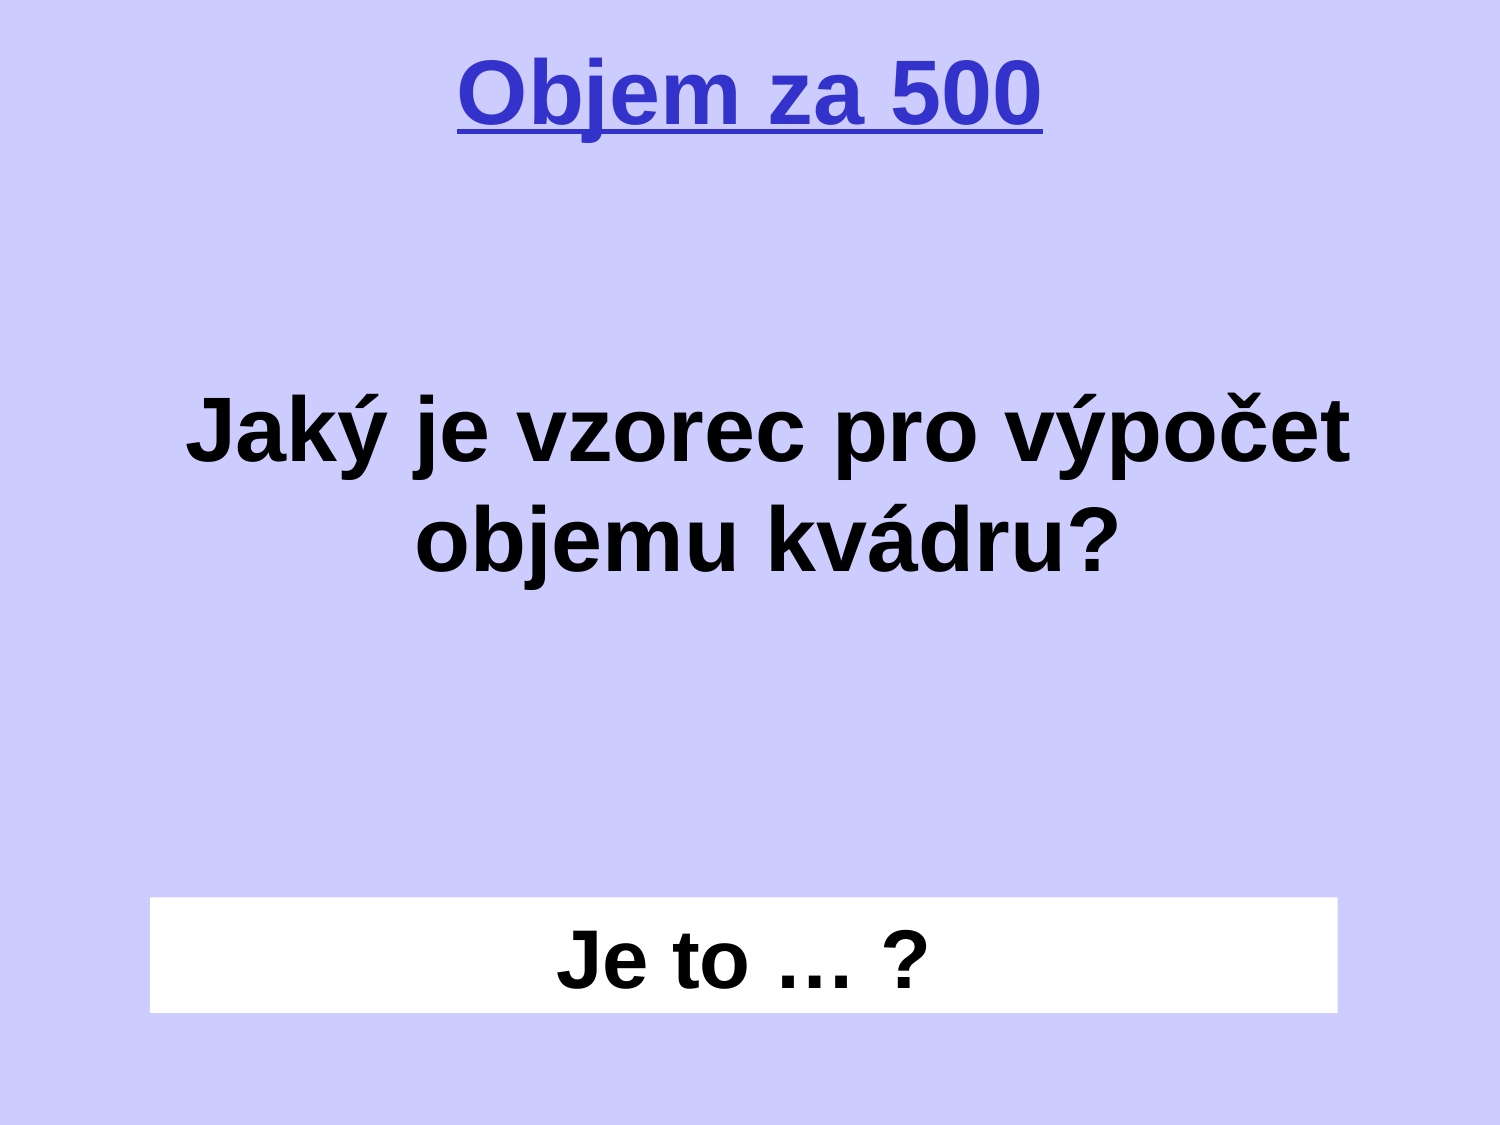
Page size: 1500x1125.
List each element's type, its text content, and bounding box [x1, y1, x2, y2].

text_box Jaký je vzorec pro výpočet objemu kvádru? [112, 361, 1426, 598]
text_box Objem za 500 [0, 24, 1500, 151]
text_box Je to … ? [150, 897, 1338, 1013]
